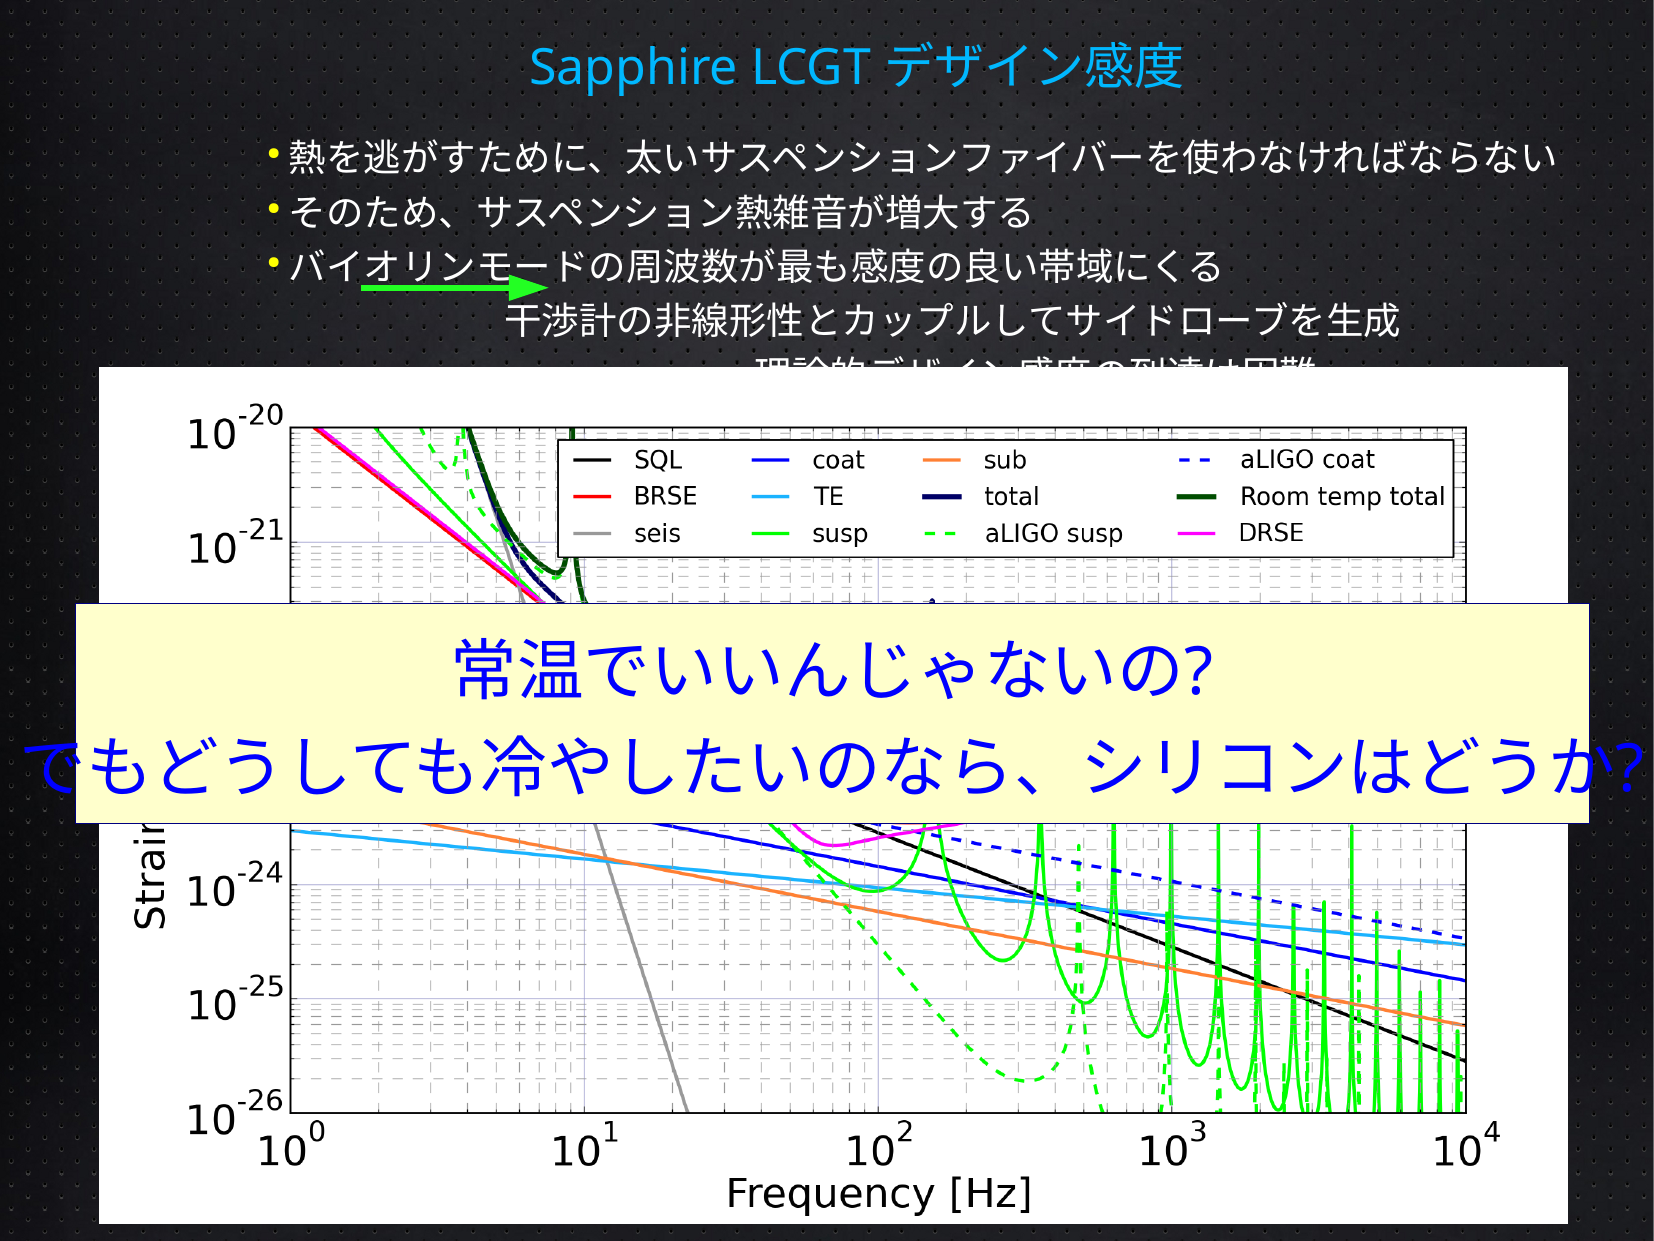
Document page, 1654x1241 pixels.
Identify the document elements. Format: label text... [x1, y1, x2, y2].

picture [0, 0, 1654, 1241]
text_box 熱を逃がすために、太いサスペンションファイバーを使わなければならない そのため、サスペンション熱雑音が増大する バイオリンモードの周波数が最も感度の良い帯域にくる 干渉計の非線形性とカップルしてサイドローブを生成 理論的デザイン感度の到達は困難 特にインスパイラルレンジには致命的ダメージの可能性も [252, 120, 1506, 361]
text_box Sapphire LCGT デザイン感度 [514, 18, 1163, 84]
text_box 常温でいいんじゃないの? でもどうしても冷やしたいのなら、シリコンはどうか? [75, 603, 1590, 824]
